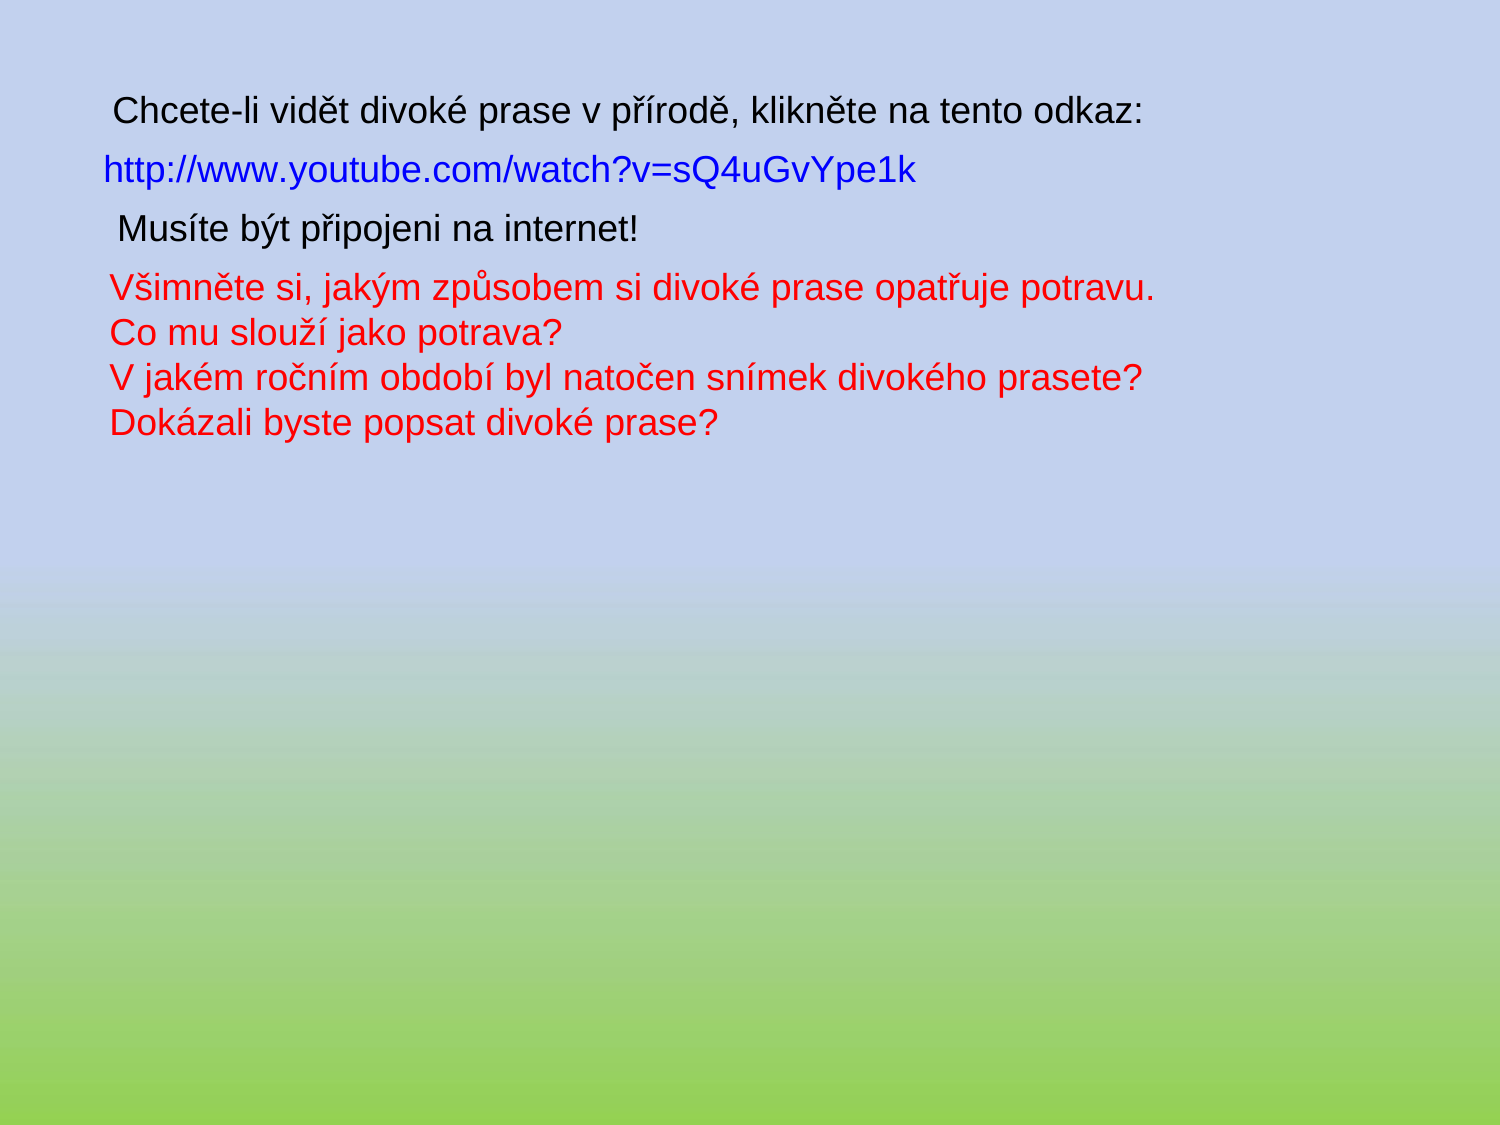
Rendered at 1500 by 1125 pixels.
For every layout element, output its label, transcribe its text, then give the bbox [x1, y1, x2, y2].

text_box Musíte být připojeni na internet! [102, 196, 655, 255]
text_box http://www.youtube.com/watch?v=sQ4uGvYpe1k [88, 137, 1043, 243]
text_box Chcete-li vidět divoké prase v přírodě, klikněte na tento odkaz: [97, 78, 1160, 139]
text_box Všimněte si, jakým způsobem si divoké prase opatřuje potravu. Co mu slouží jako potrava? V jakém ročním období byl natočen snímek divokého prasete? Dokázali byste popsat divoké prase? [94, 255, 1171, 496]
picture [0, 0, 1500, 1125]
